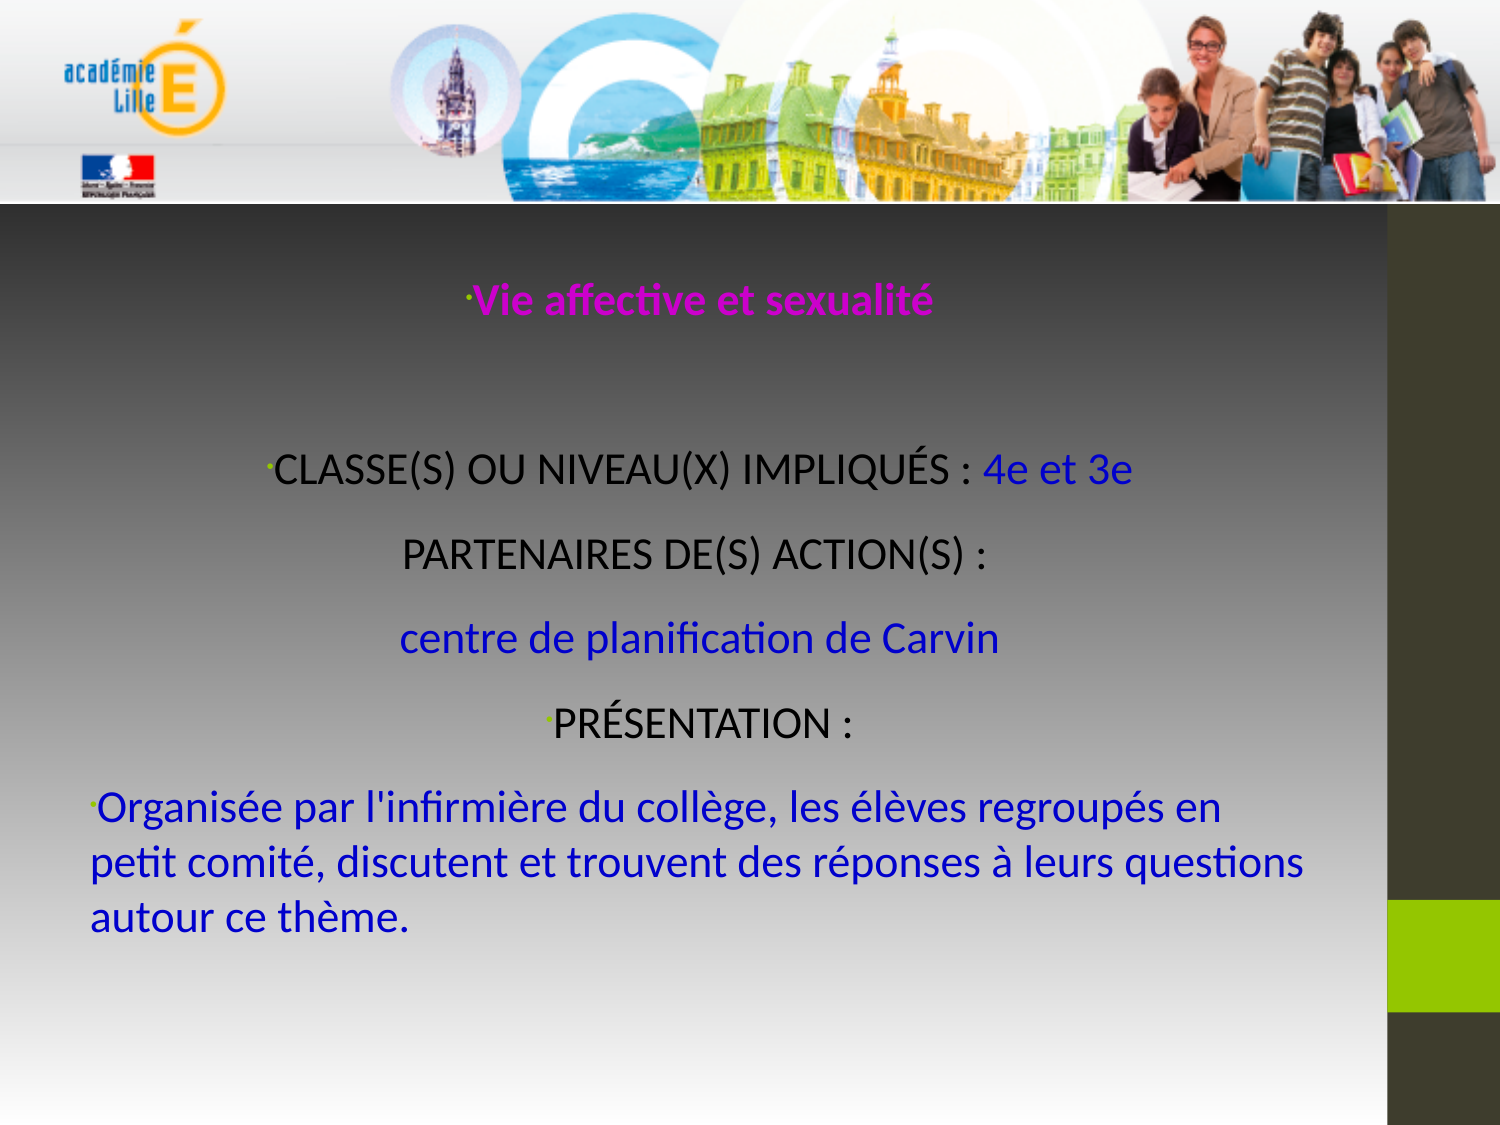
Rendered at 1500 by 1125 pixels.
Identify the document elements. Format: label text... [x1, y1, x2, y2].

list Vie affective et sexualité CLASSE(S) OU NIVEAU(X) IMPLIQUÉS : 4e et 3e PARTENAIRES DE(S) ACTION(S) : centre de planification de Carvin PRÉSENTATION : Organisée par l'infirmière du collège, les élèves regroupés en petit comité, discutent et trouvent des réponses à leurs questions autour ce thème. [75, 262, 1325, 1050]
picture [0, 0, 1500, 204]
